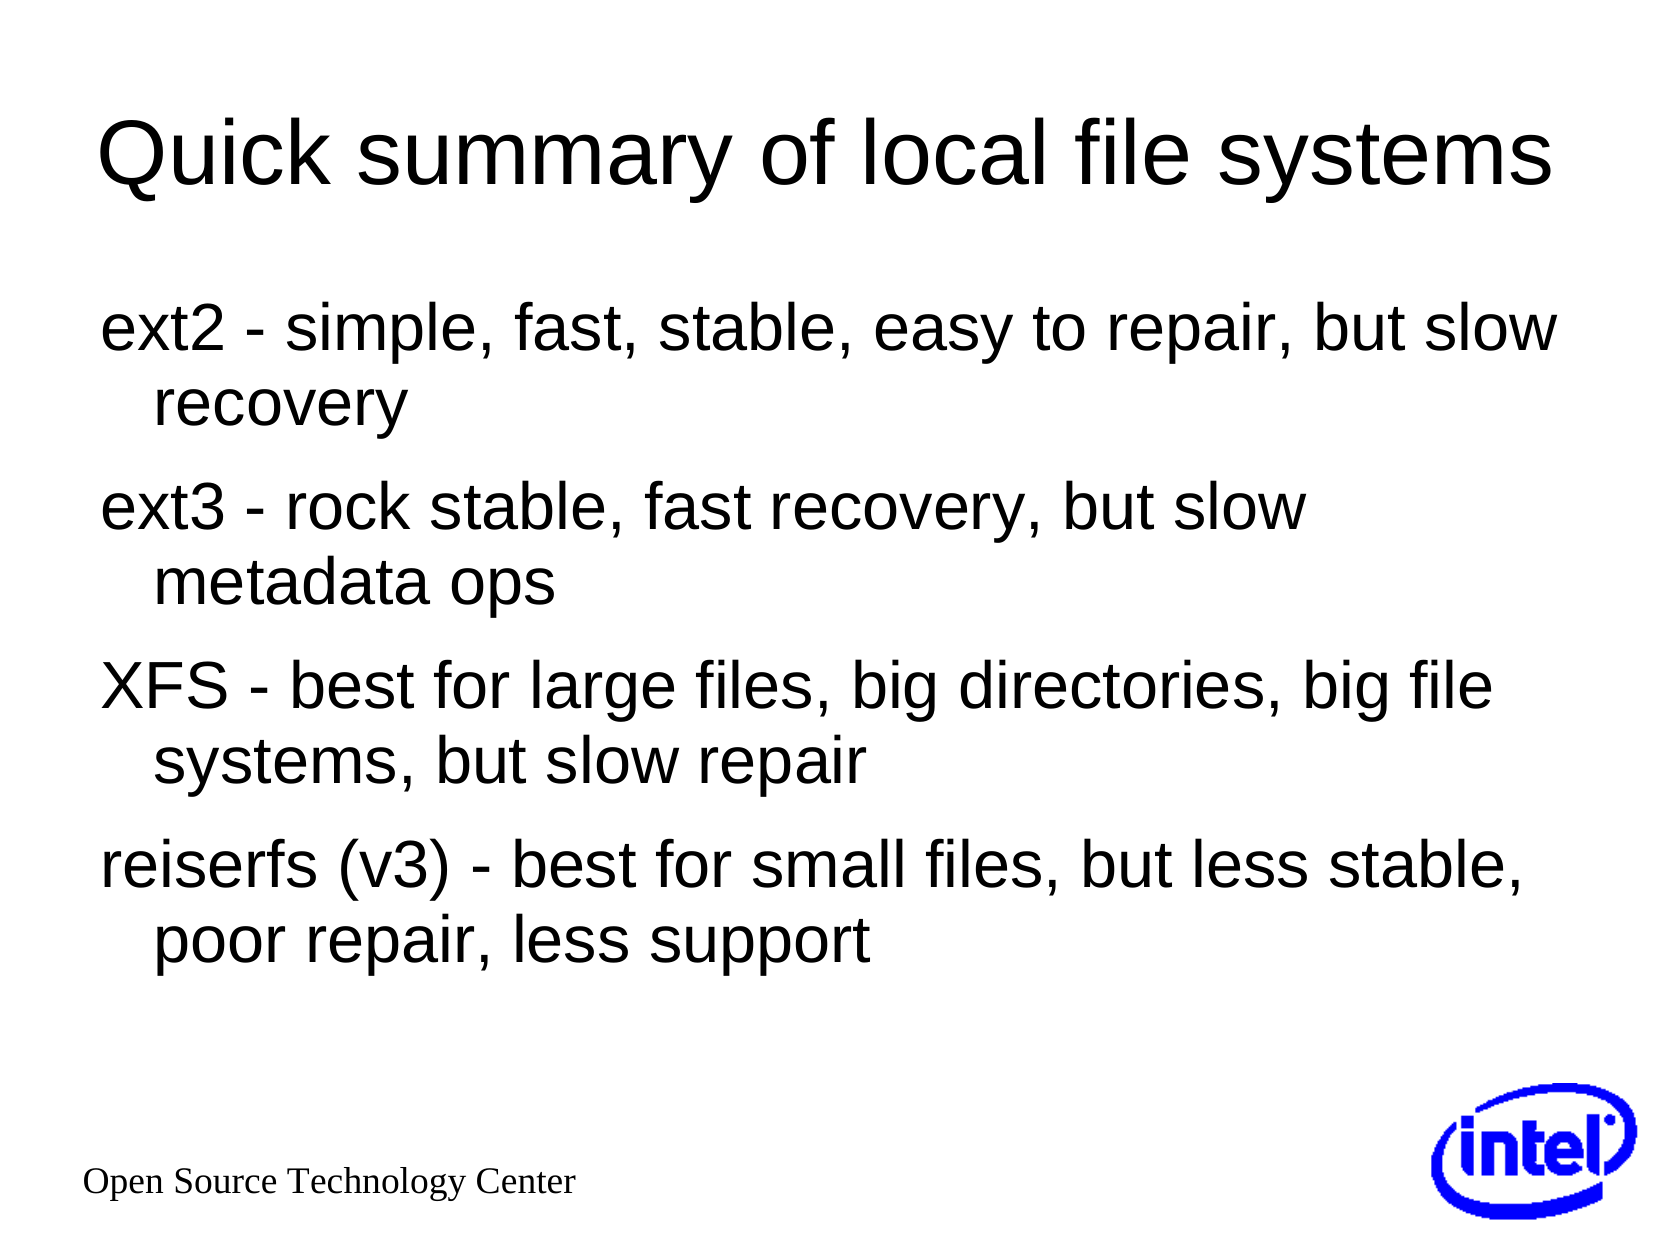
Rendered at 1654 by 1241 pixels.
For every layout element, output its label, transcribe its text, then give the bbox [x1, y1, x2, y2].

list ext2 - simple, fast, stable, easy to repair, but slow recovery ext3 - rock stable, fast recovery, but slow metadata ops XFS - best for large files, big directories, big file systems, but slow repair reiserfs (v3) - best for small files, but less stable, poor repair, less support [82, 290, 1571, 1109]
picture [1430, 1083, 1639, 1223]
title Quick summary of local file systems [82, 49, 1571, 257]
